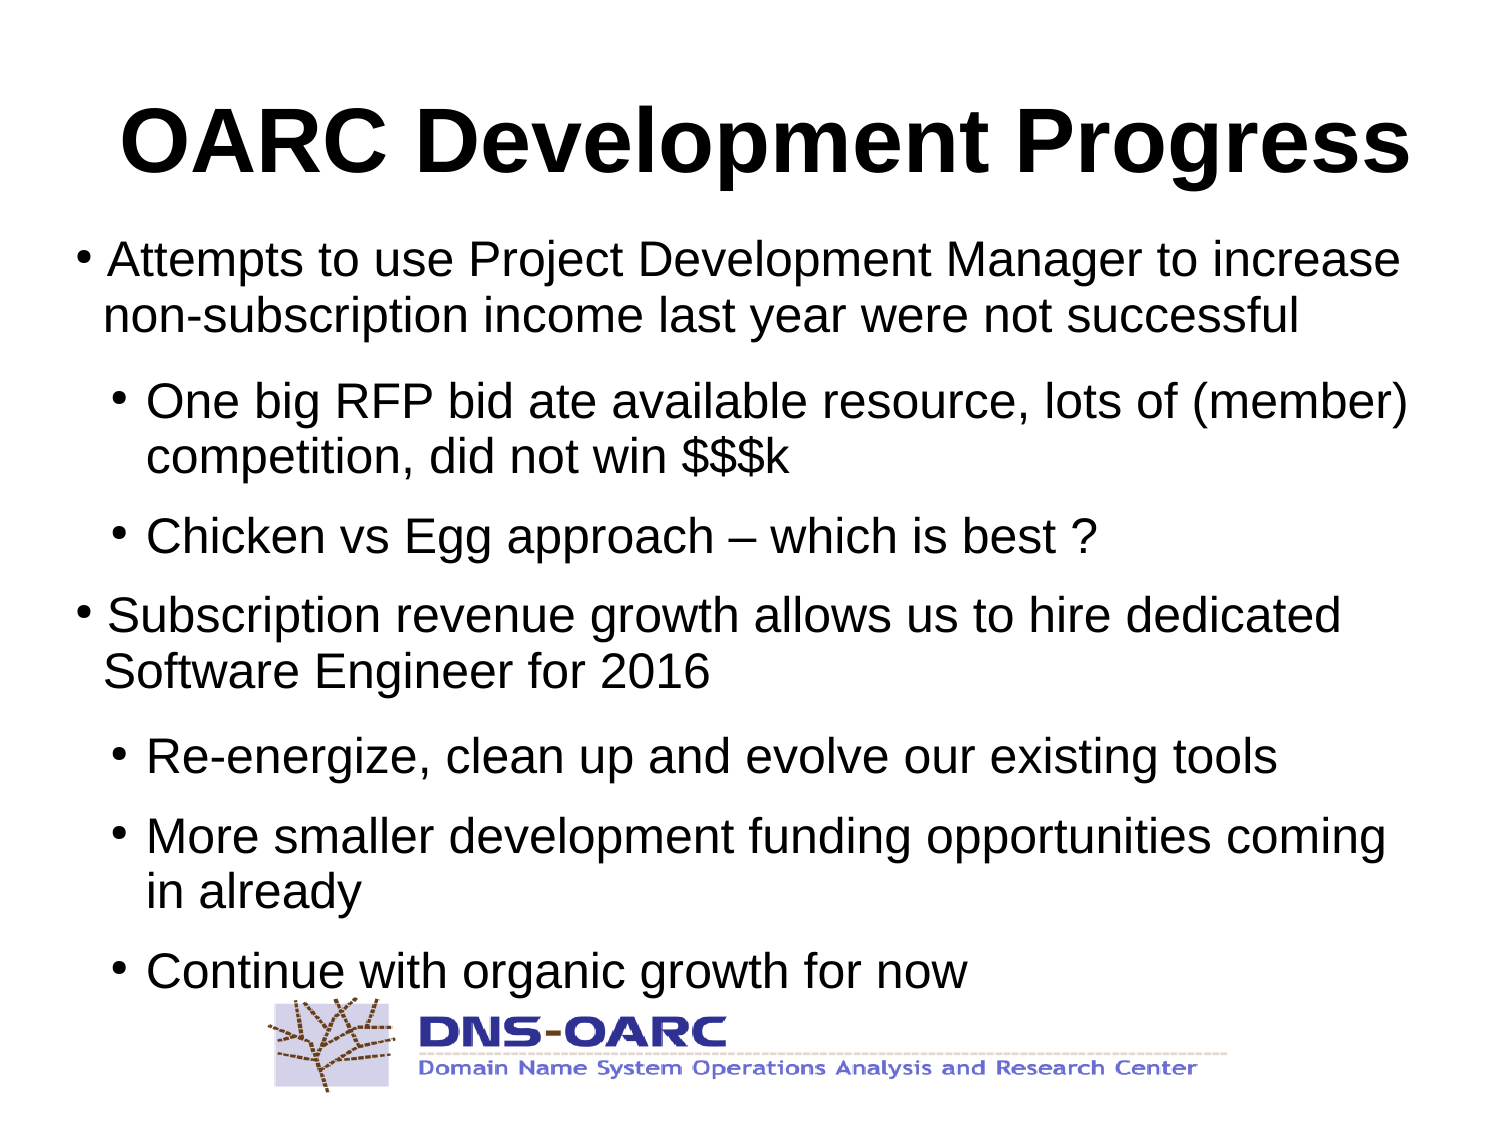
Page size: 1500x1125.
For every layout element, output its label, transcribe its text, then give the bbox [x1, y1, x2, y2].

title OARC Development Progress [75, 44, 1426, 227]
picture [214, 995, 1259, 1099]
list Attempts to use Project Development Manager to increase non-subscription income last year were not successful One big RFP bid ate available resource, lots of (member) competition, did not win $$$k Chicken vs Egg approach – which is best ? Subscription revenue growth allows us to hire dedicated Software Engineer for 2016 Re-energize, clean up and evolve our existing tools More smaller development funding opportunities coming in already Continue with organic growth for now [75, 227, 1426, 995]
